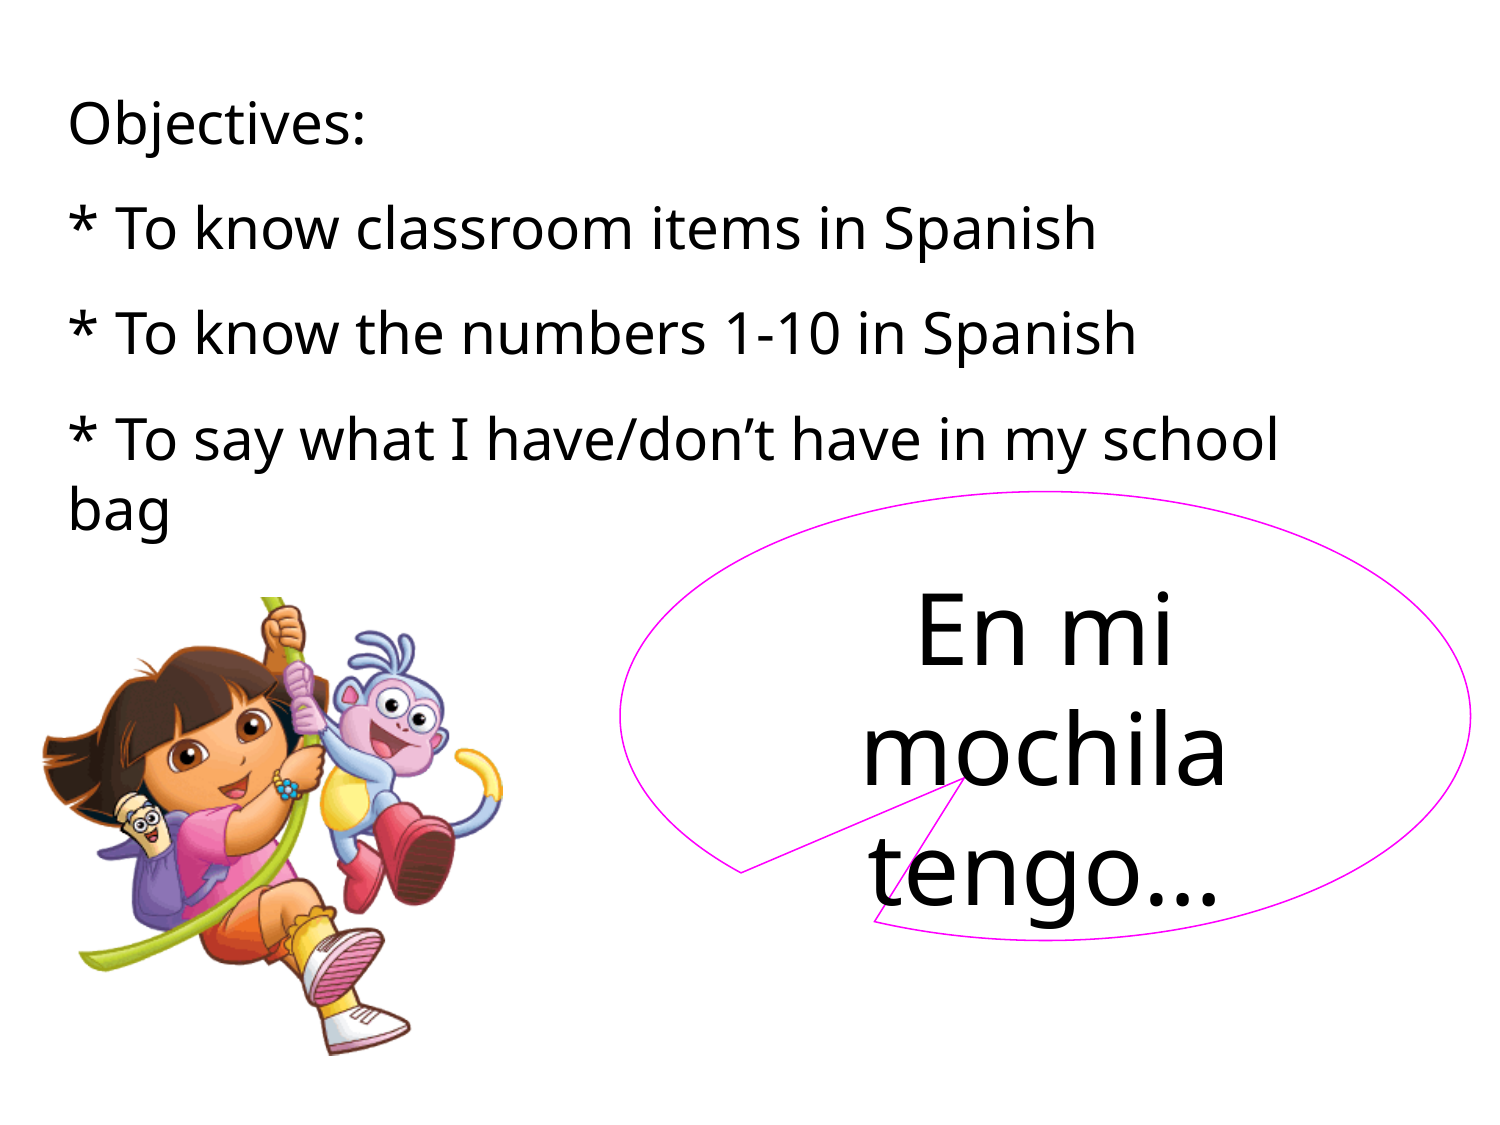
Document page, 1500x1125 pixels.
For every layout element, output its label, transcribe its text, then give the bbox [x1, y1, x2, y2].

picture [41, 597, 503, 1056]
text_box En mi mochila tengo… [620, 491, 1471, 941]
text_box Objectives: * To know classroom items in Spanish * To know the numbers 1-10 in Spanish * To say what I have/don’t have in my school bag [53, 78, 1365, 550]
